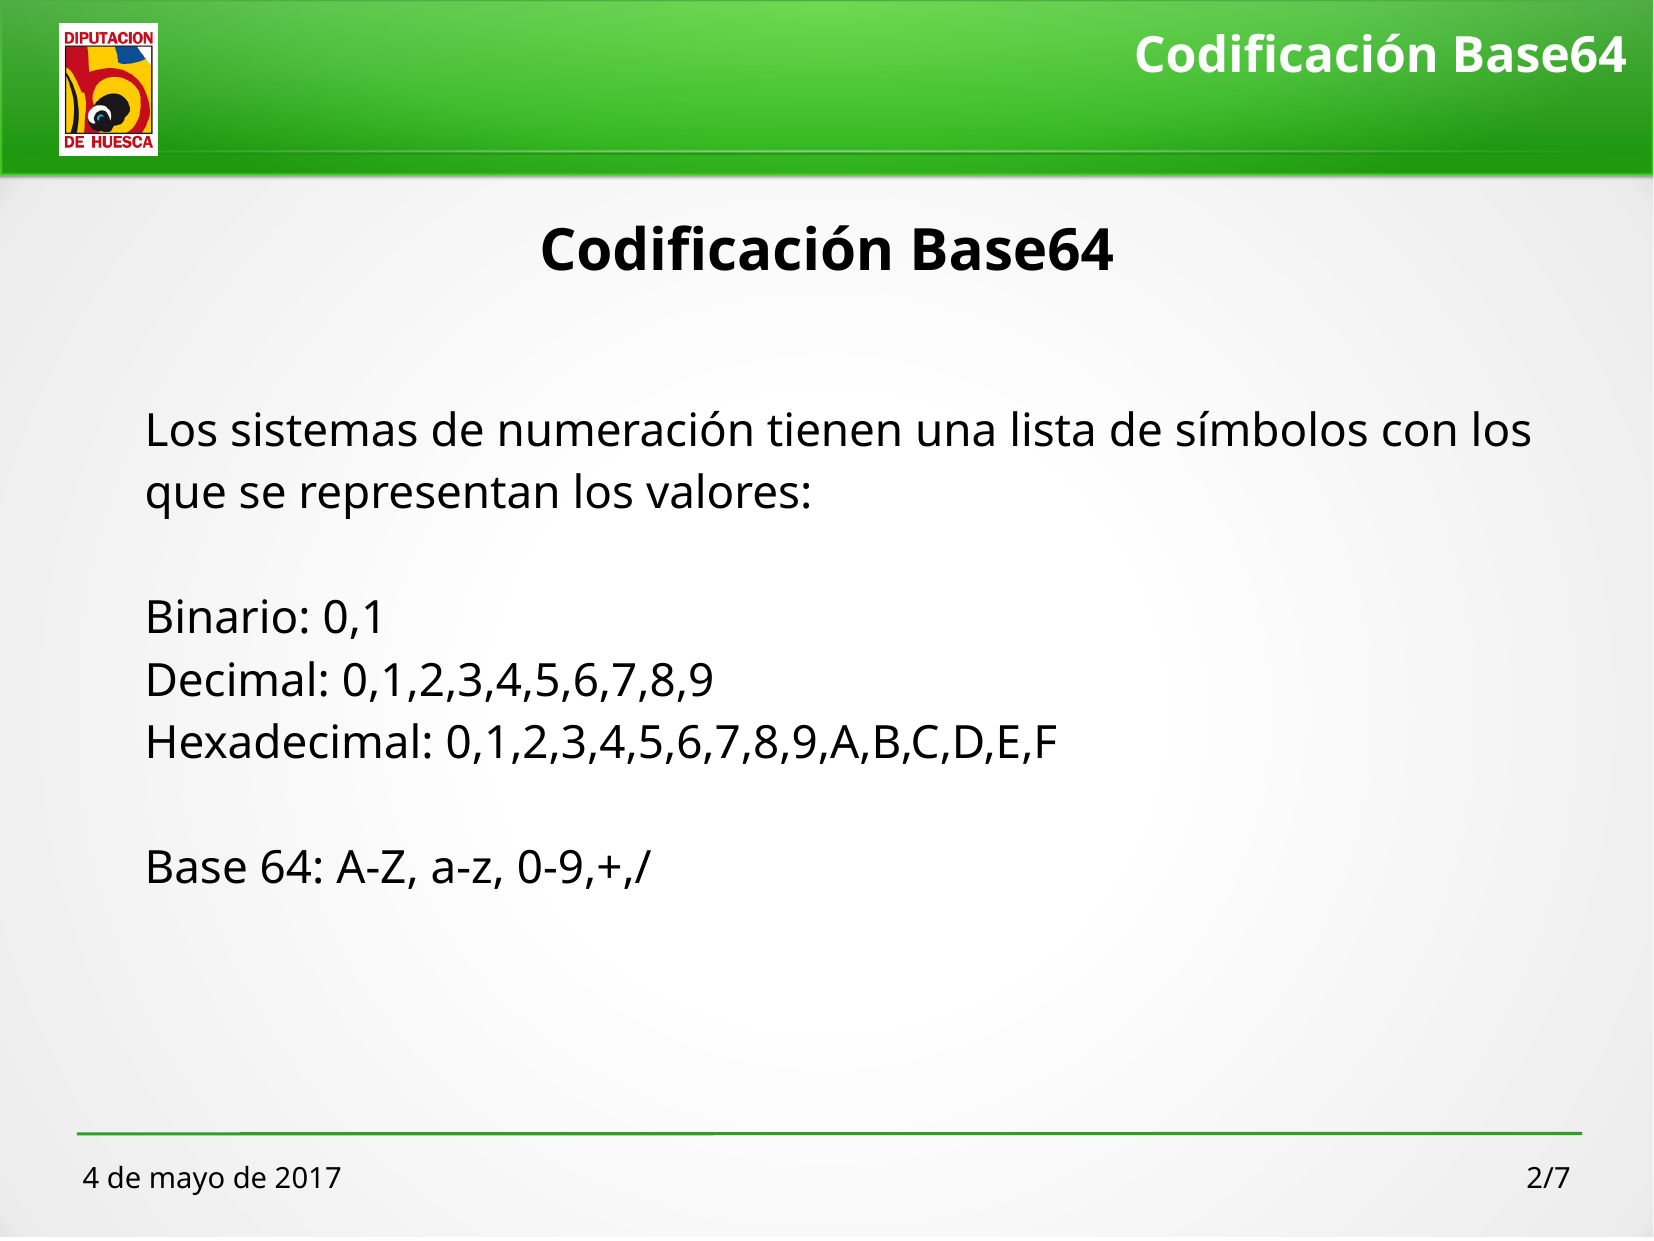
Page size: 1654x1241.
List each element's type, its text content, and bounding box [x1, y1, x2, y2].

text_box Codificación Base64 [448, 12, 1642, 153]
text_box Codificación Base64 [94, 200, 1560, 1040]
picture [0, 0, 1654, 1237]
